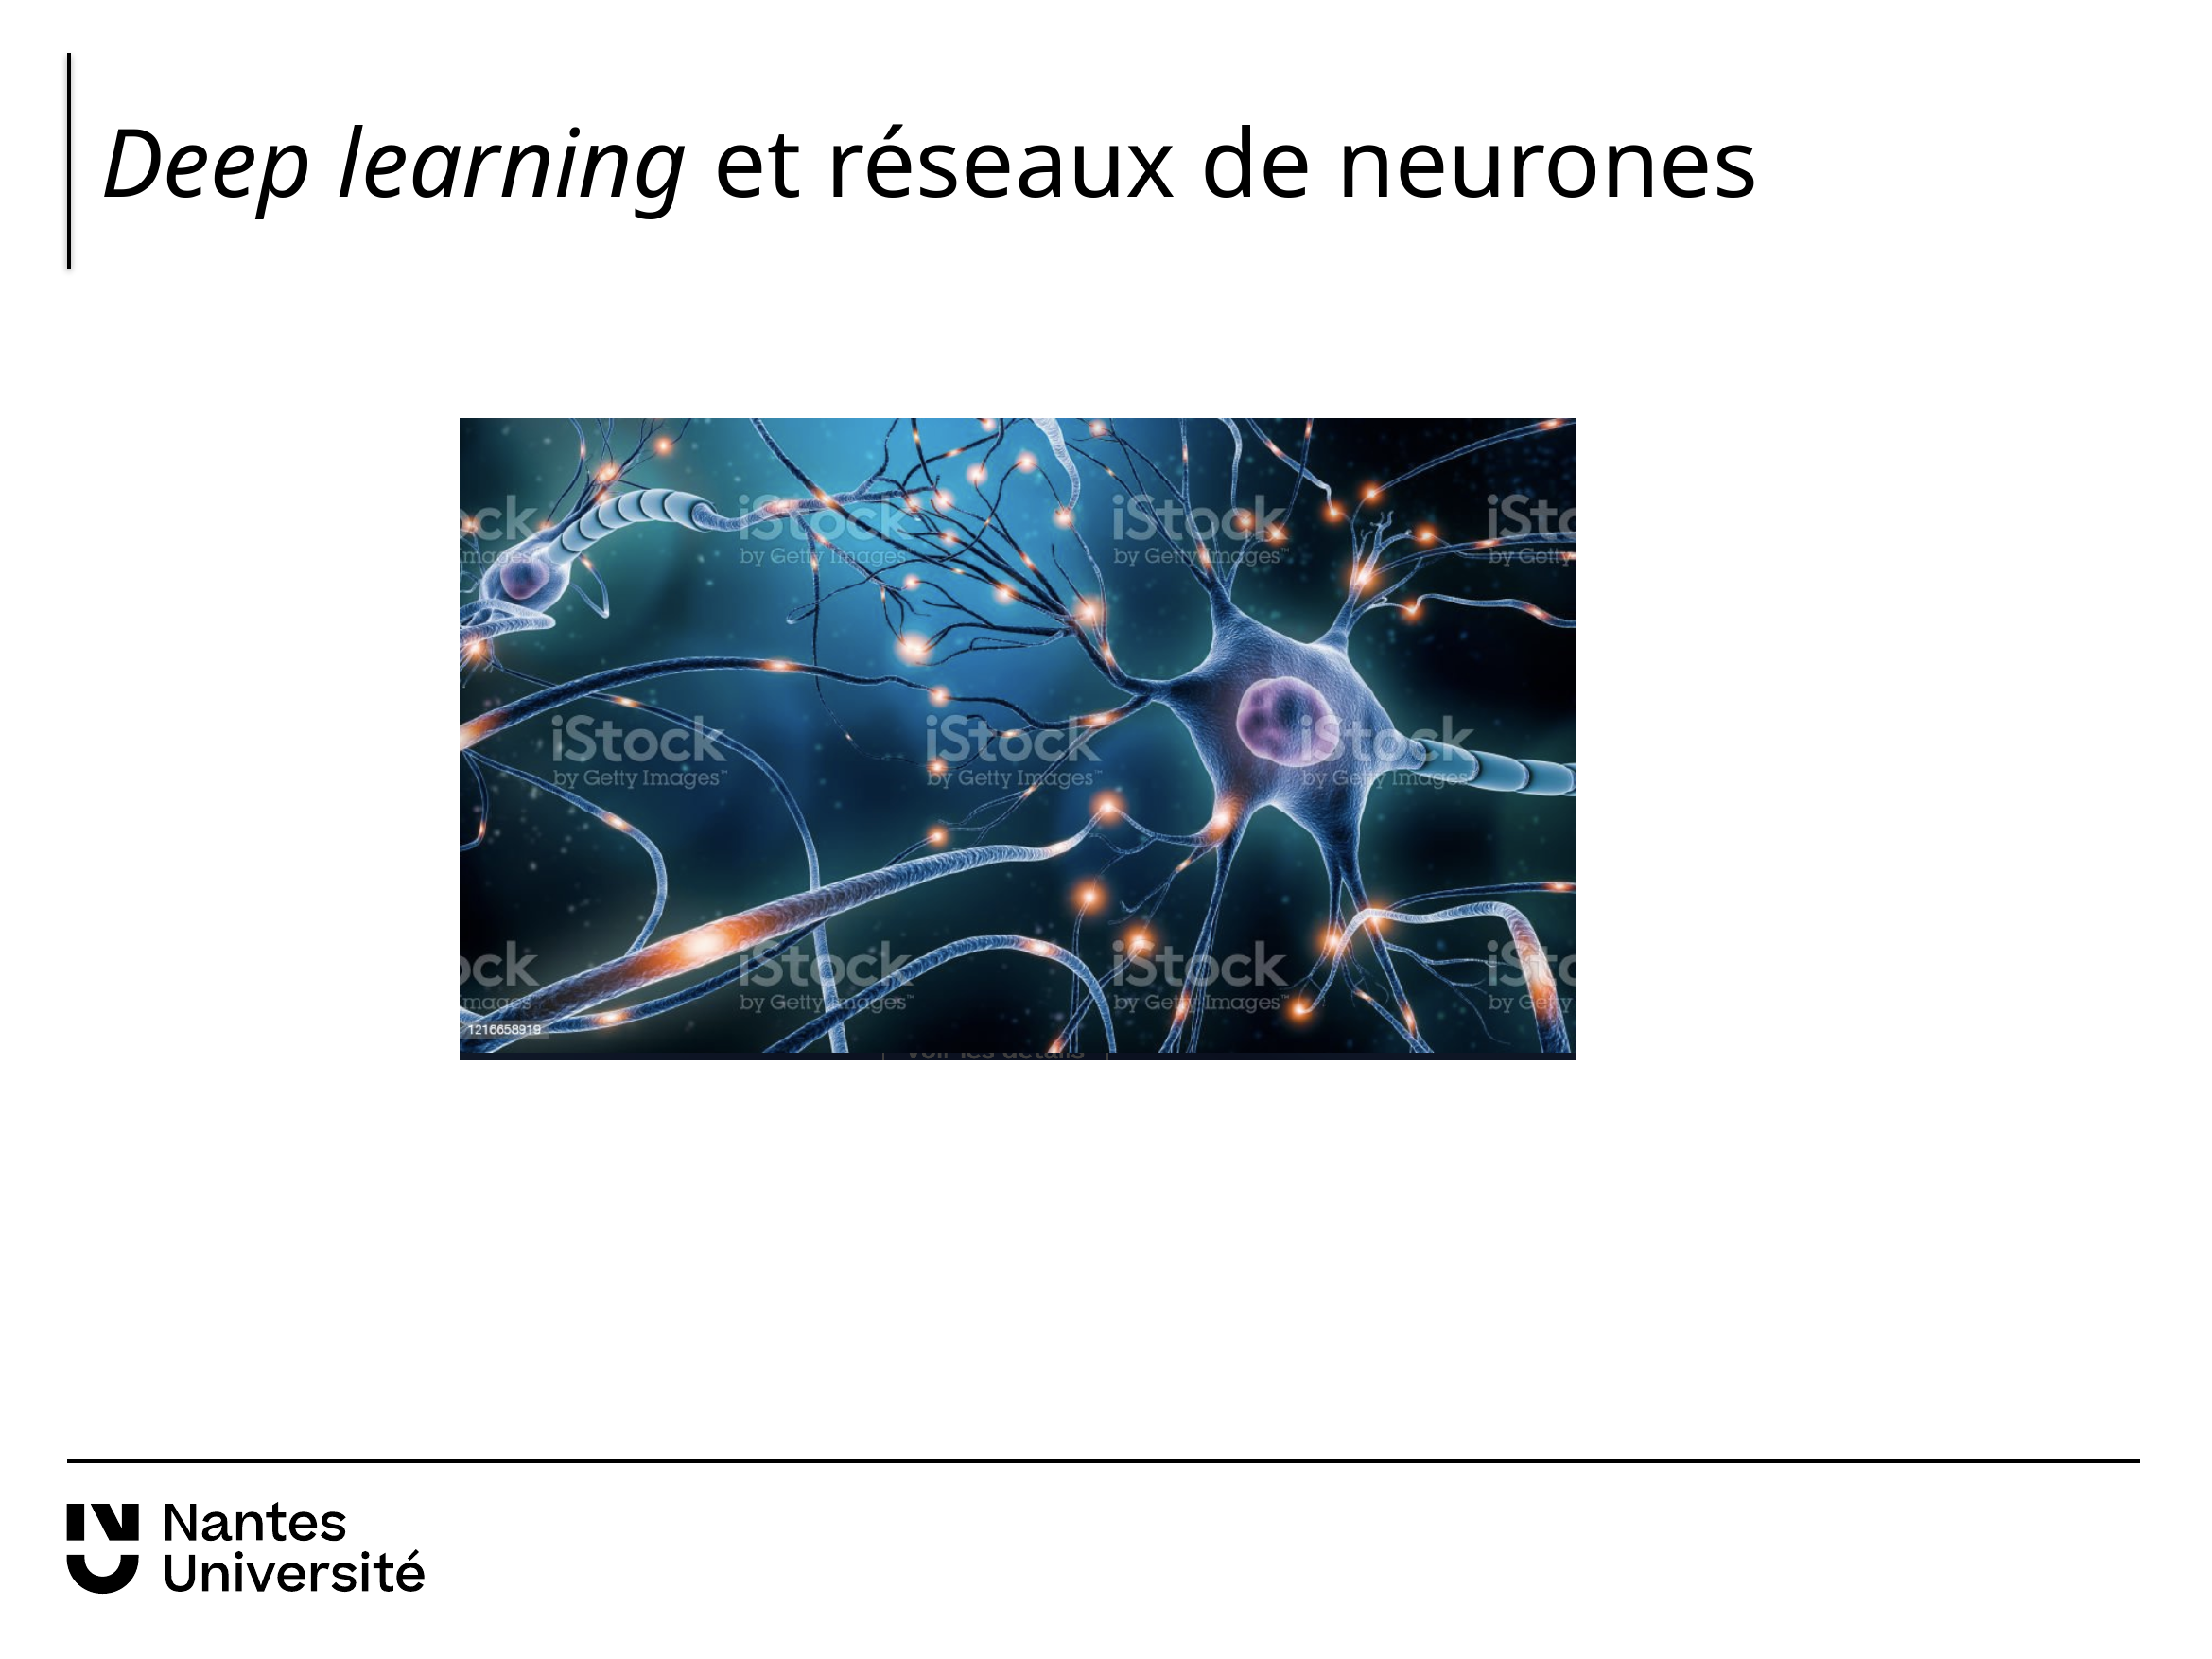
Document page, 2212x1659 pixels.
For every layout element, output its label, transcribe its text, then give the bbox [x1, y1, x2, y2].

picture [460, 418, 1576, 1060]
title Deep learning et réseaux de neurones [100, 95, 2023, 226]
